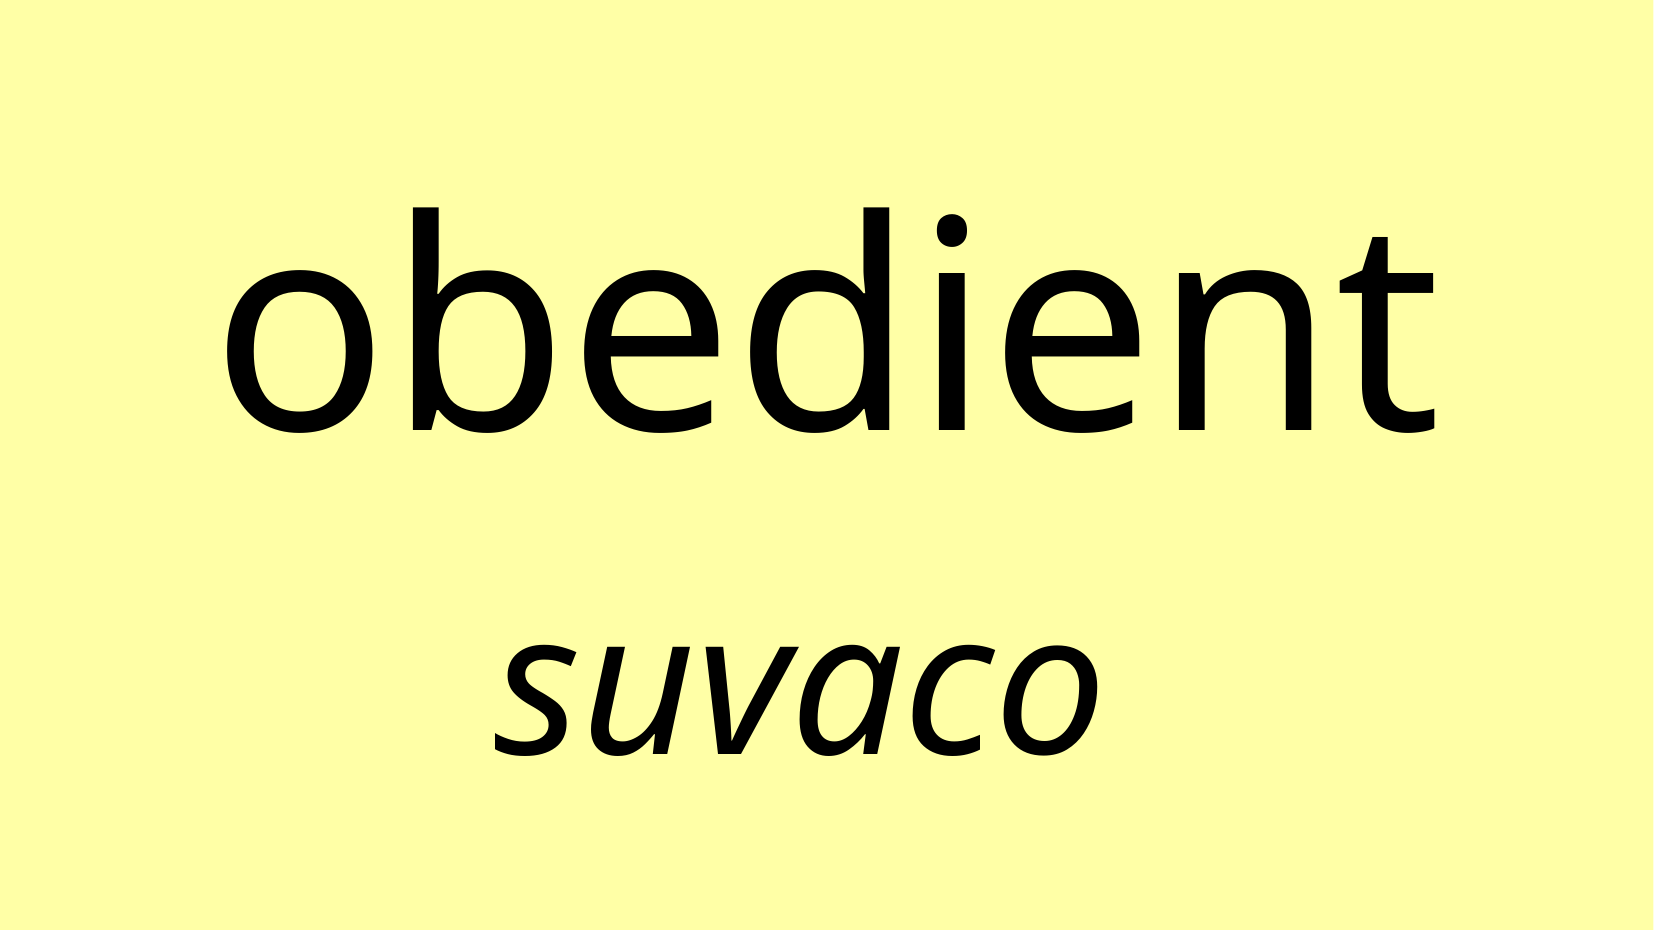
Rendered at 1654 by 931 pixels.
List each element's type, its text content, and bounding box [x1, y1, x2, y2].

text_box obedient suvaco [168, 149, 1486, 781]
